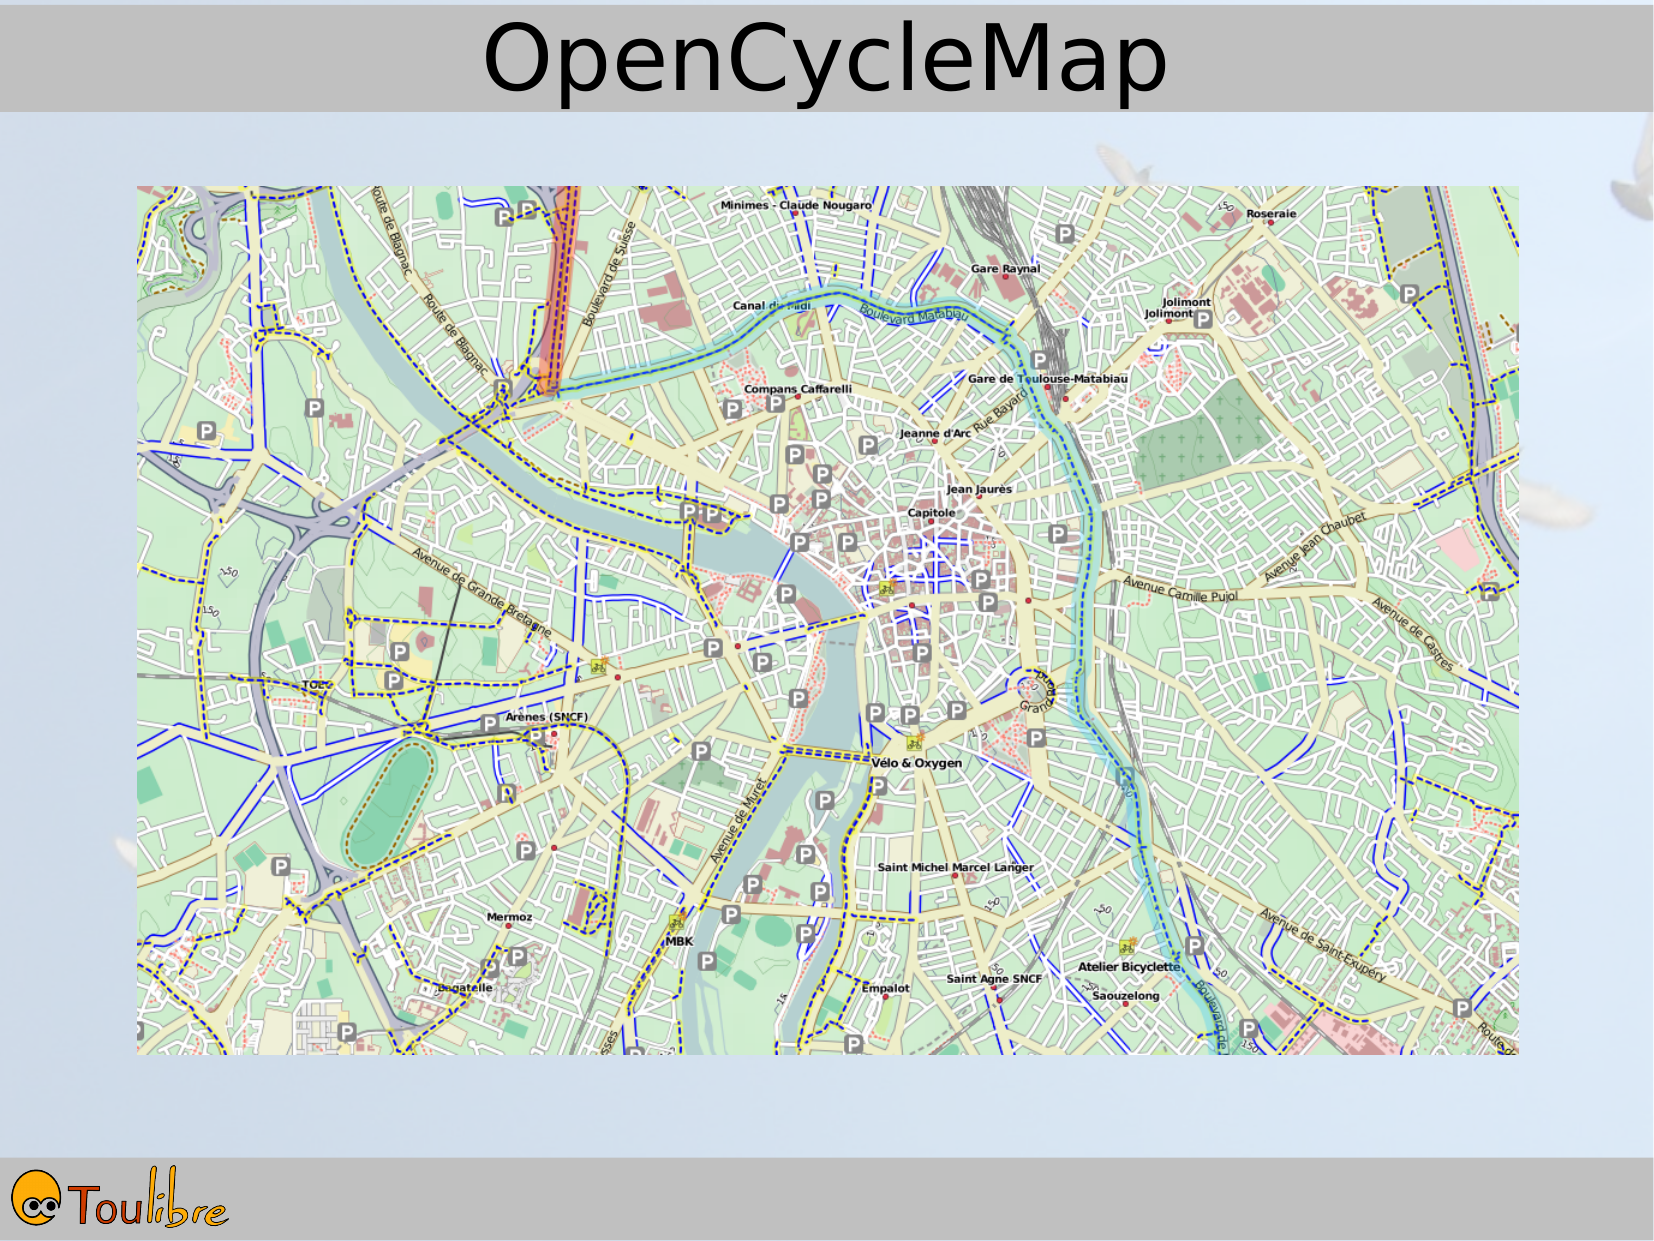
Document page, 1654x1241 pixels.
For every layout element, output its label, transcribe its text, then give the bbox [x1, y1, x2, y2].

picture [137, 186, 1519, 1055]
title OpenCycleMap [0, 4, 1654, 112]
picture [11, 1165, 229, 1228]
